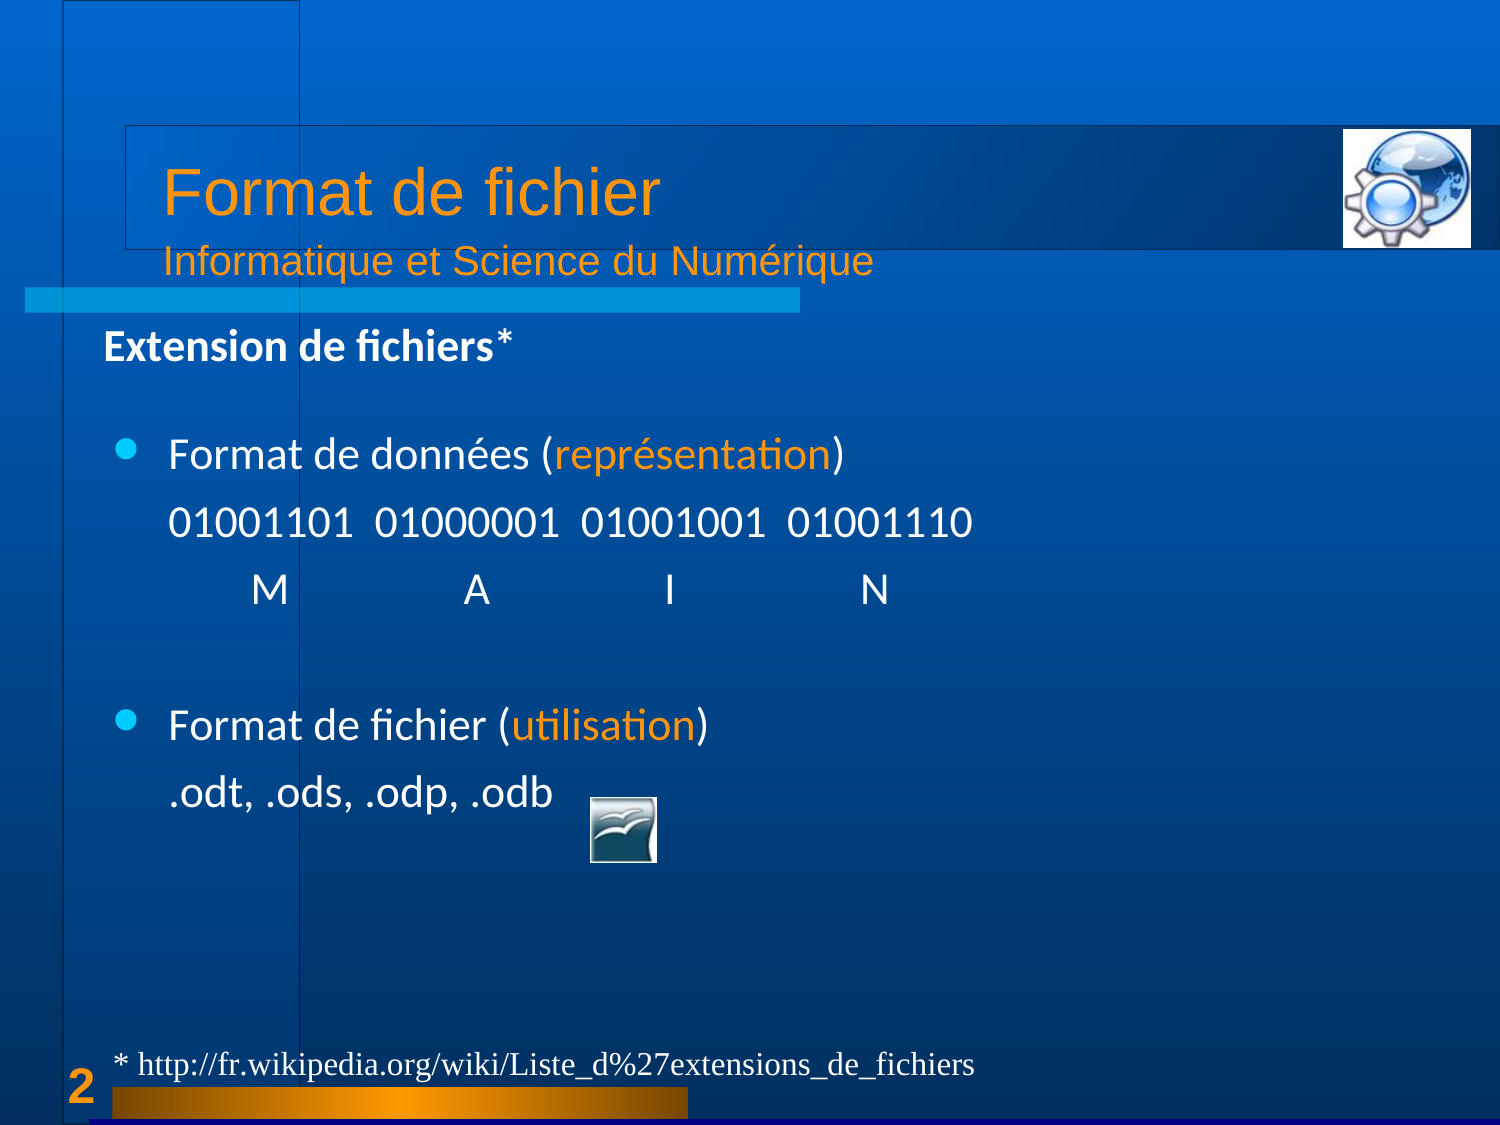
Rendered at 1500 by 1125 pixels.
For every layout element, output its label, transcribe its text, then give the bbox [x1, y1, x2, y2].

text_box Extension de fichiers* [88, 319, 1300, 409]
text_box * http://fr.wikipedia.org/wiki/Liste_d%27extensions_de_fichiers [98, 1038, 1105, 1091]
picture [590, 797, 657, 864]
picture [1343, 129, 1471, 248]
text_box Format de données (représentation) 01001101 01000001 01001001 01001110 M A I N Format de fichier (utilisation) .odt, .ods, .odp, .odb [112, 439, 1447, 922]
